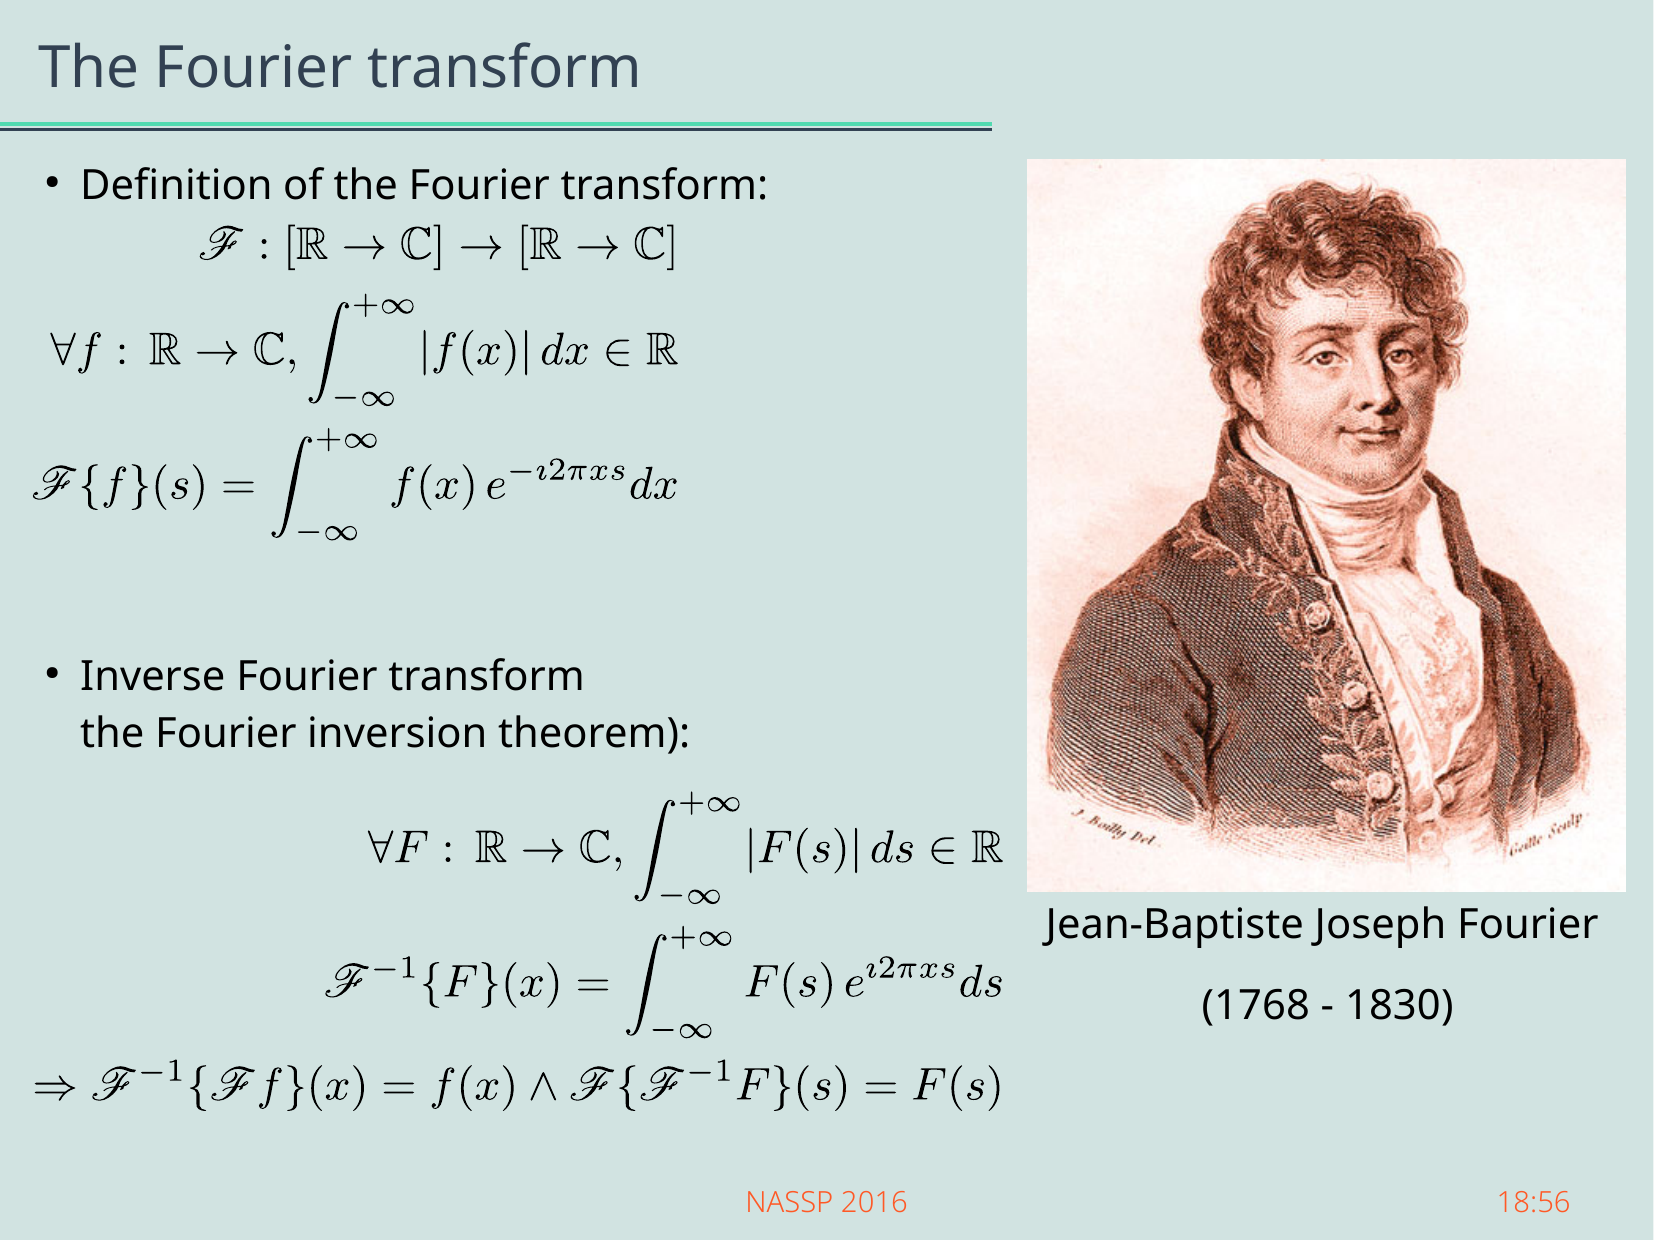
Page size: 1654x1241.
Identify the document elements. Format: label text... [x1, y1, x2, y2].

text_box [31, 224, 679, 545]
text_box The Fourier transform [23, 17, 1347, 103]
text_box [32, 791, 1004, 1111]
text_box Jean-Baptiste Joseph Fourier (1768 - 1830) [962, 885, 1654, 1028]
text_box Definition of the Fourier transform: Inverse Fourier transform (via the Fourier inversion theorem): [30, 147, 1637, 1170]
picture [1027, 159, 1626, 885]
